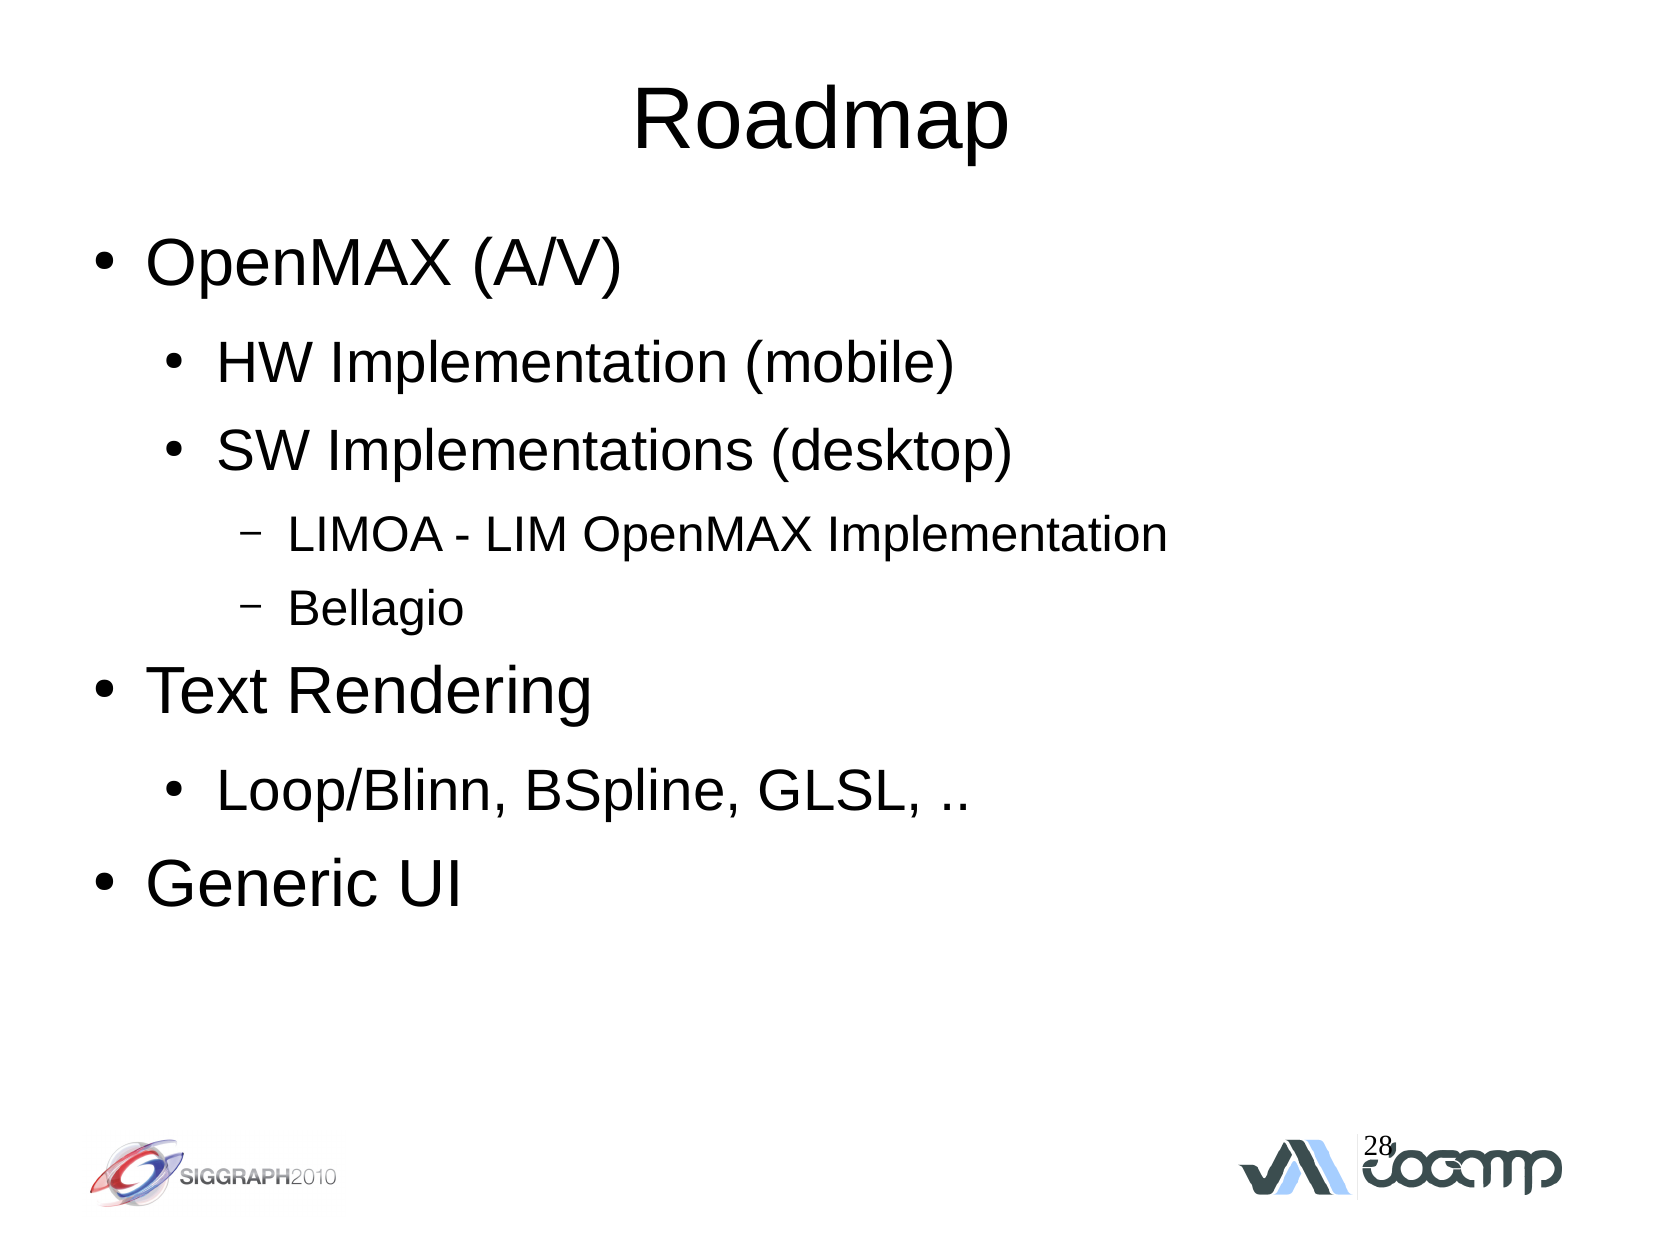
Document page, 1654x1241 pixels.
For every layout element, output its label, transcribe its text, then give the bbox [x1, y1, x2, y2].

picture [82, 1130, 346, 1217]
picture [1237, 1134, 1562, 1200]
list OpenMAX (A/V) HW Implementation (mobile) SW Implementations (desktop) LIMOA - LIM OpenMAX Implementation Bellagio Text Rendering Loop/Blinn, BSpline, GLSL, .. Generic UI [75, 225, 1571, 1109]
title Roadmap [68, 56, 1576, 181]
